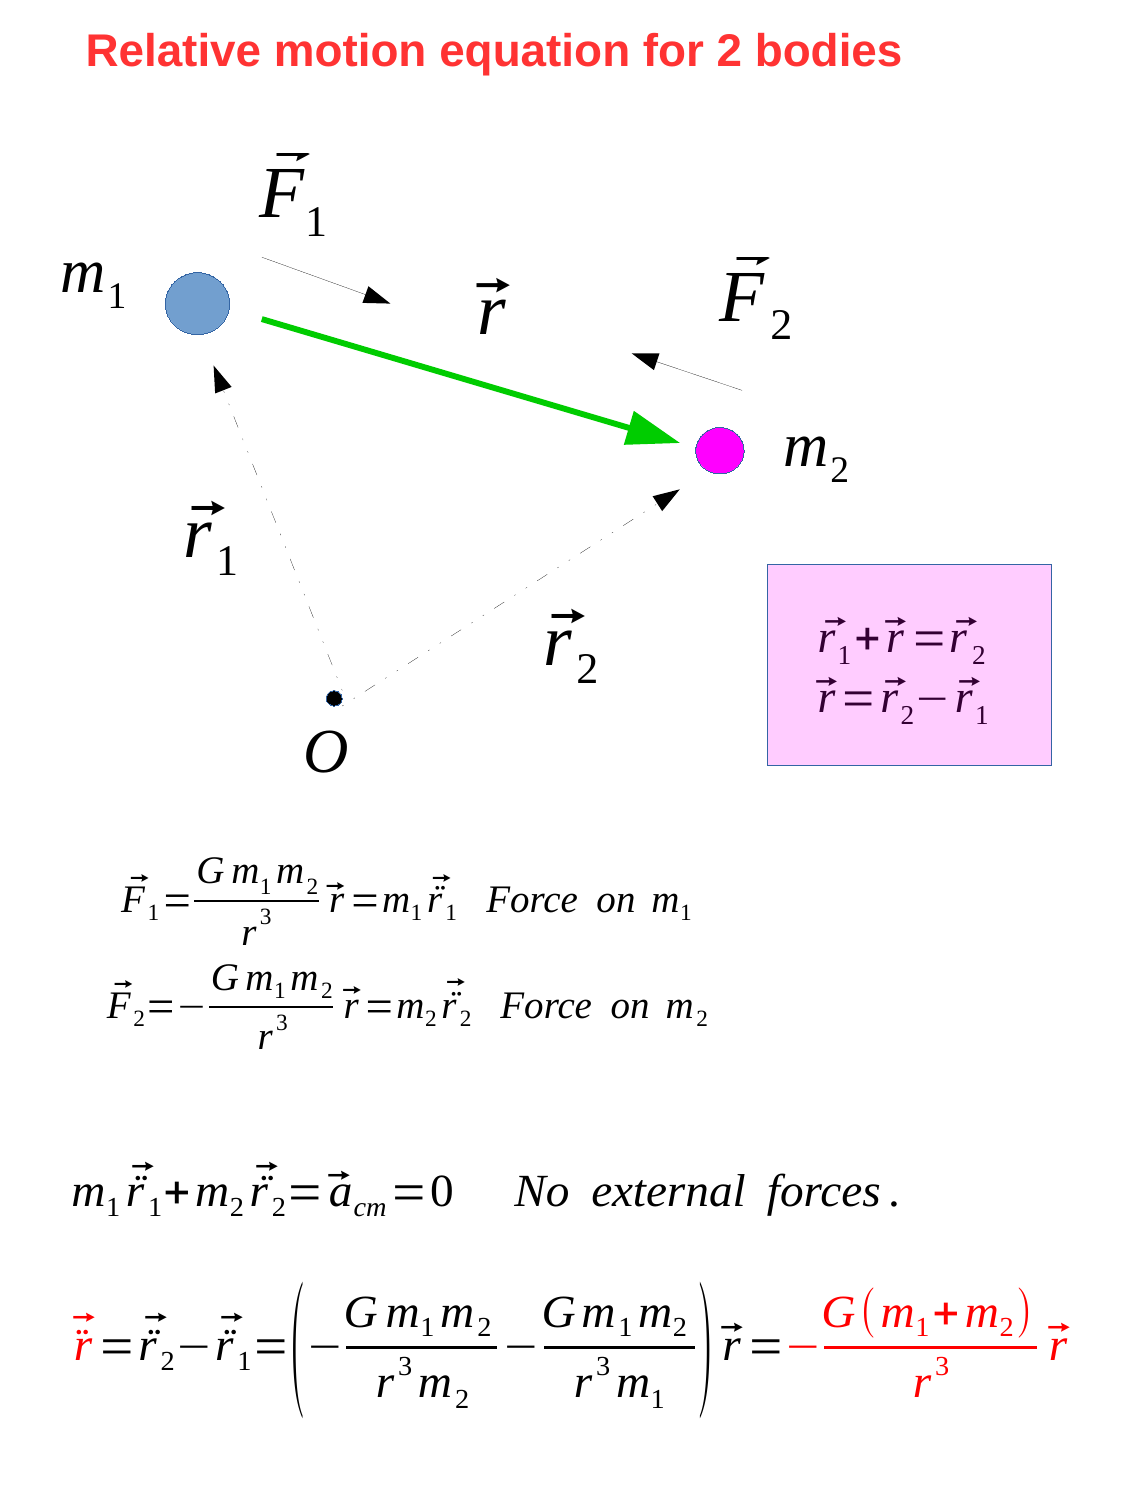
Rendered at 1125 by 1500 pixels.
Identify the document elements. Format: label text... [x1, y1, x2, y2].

chart [454, 270, 532, 352]
text_box [165, 272, 230, 335]
chart [696, 257, 808, 350]
chart [165, 493, 257, 586]
chart [236, 153, 347, 246]
text_box [767, 564, 1052, 766]
text_box [695, 427, 745, 474]
chart [44, 237, 142, 317]
text_box Relative motion equation for 2 bodies [70, 12, 1016, 83]
chart [287, 717, 365, 788]
chart [525, 600, 617, 693]
text_box [326, 690, 343, 707]
chart [767, 411, 865, 491]
chart [94, 849, 717, 1059]
chart [59, 1158, 1084, 1421]
